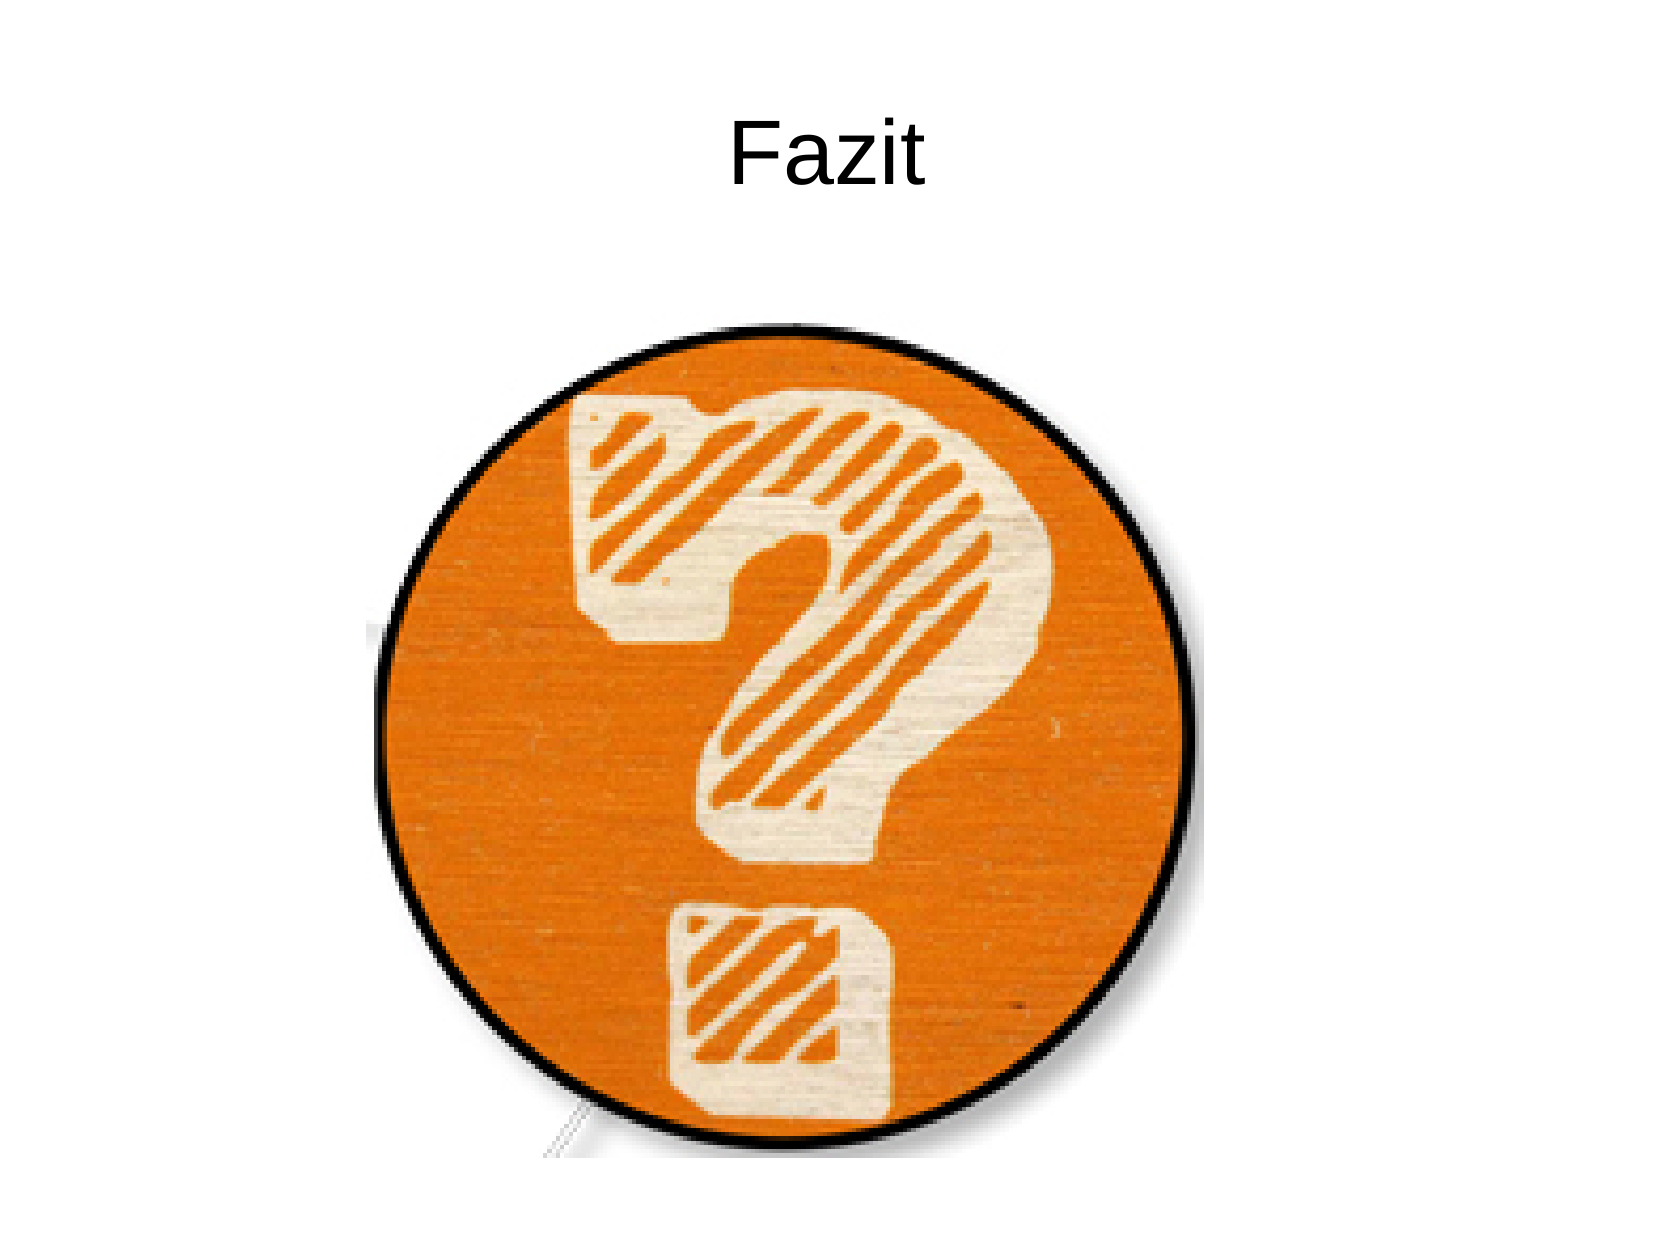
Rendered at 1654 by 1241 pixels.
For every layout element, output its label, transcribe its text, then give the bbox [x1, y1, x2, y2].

title Fazit [82, 49, 1571, 257]
picture [366, 311, 1204, 1158]
